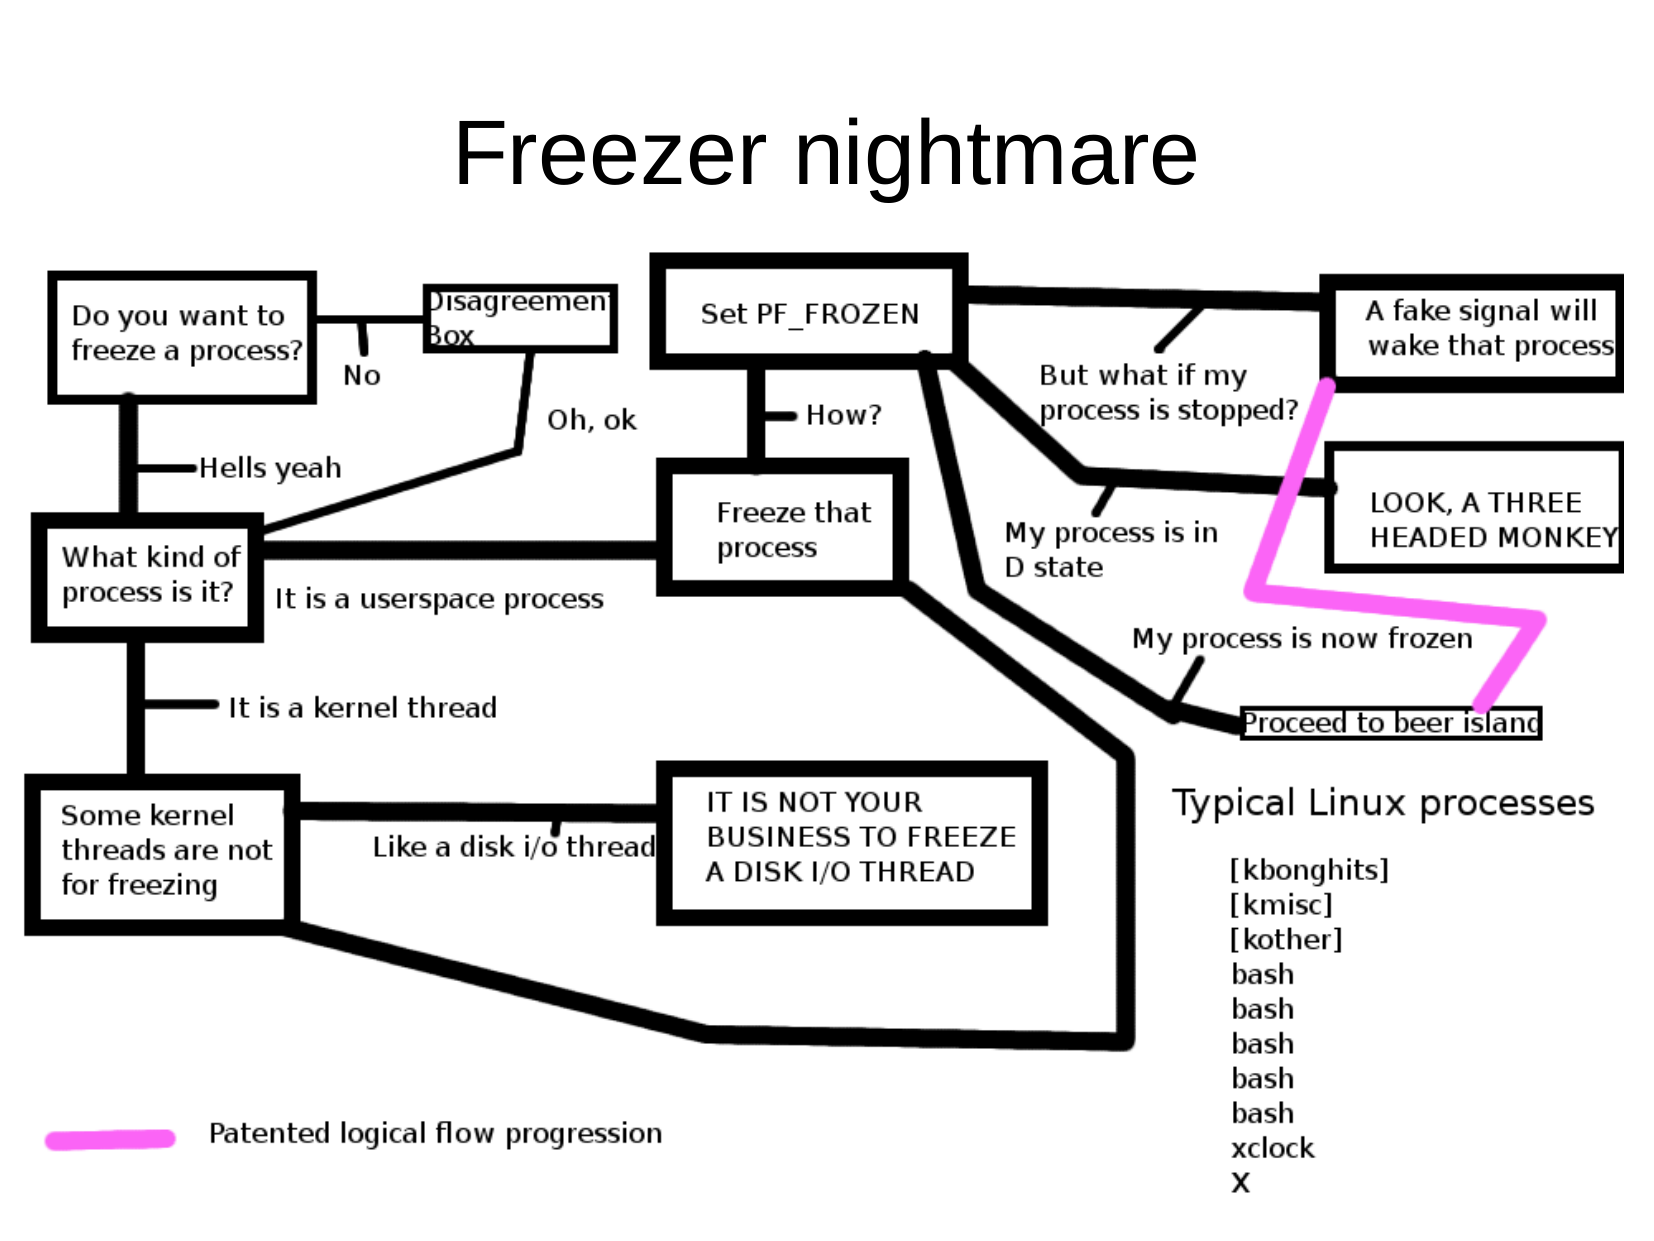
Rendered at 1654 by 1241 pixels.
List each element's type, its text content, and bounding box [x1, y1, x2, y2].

picture [0, 218, 1624, 1211]
title Freezer nightmare [82, 56, 1571, 218]
